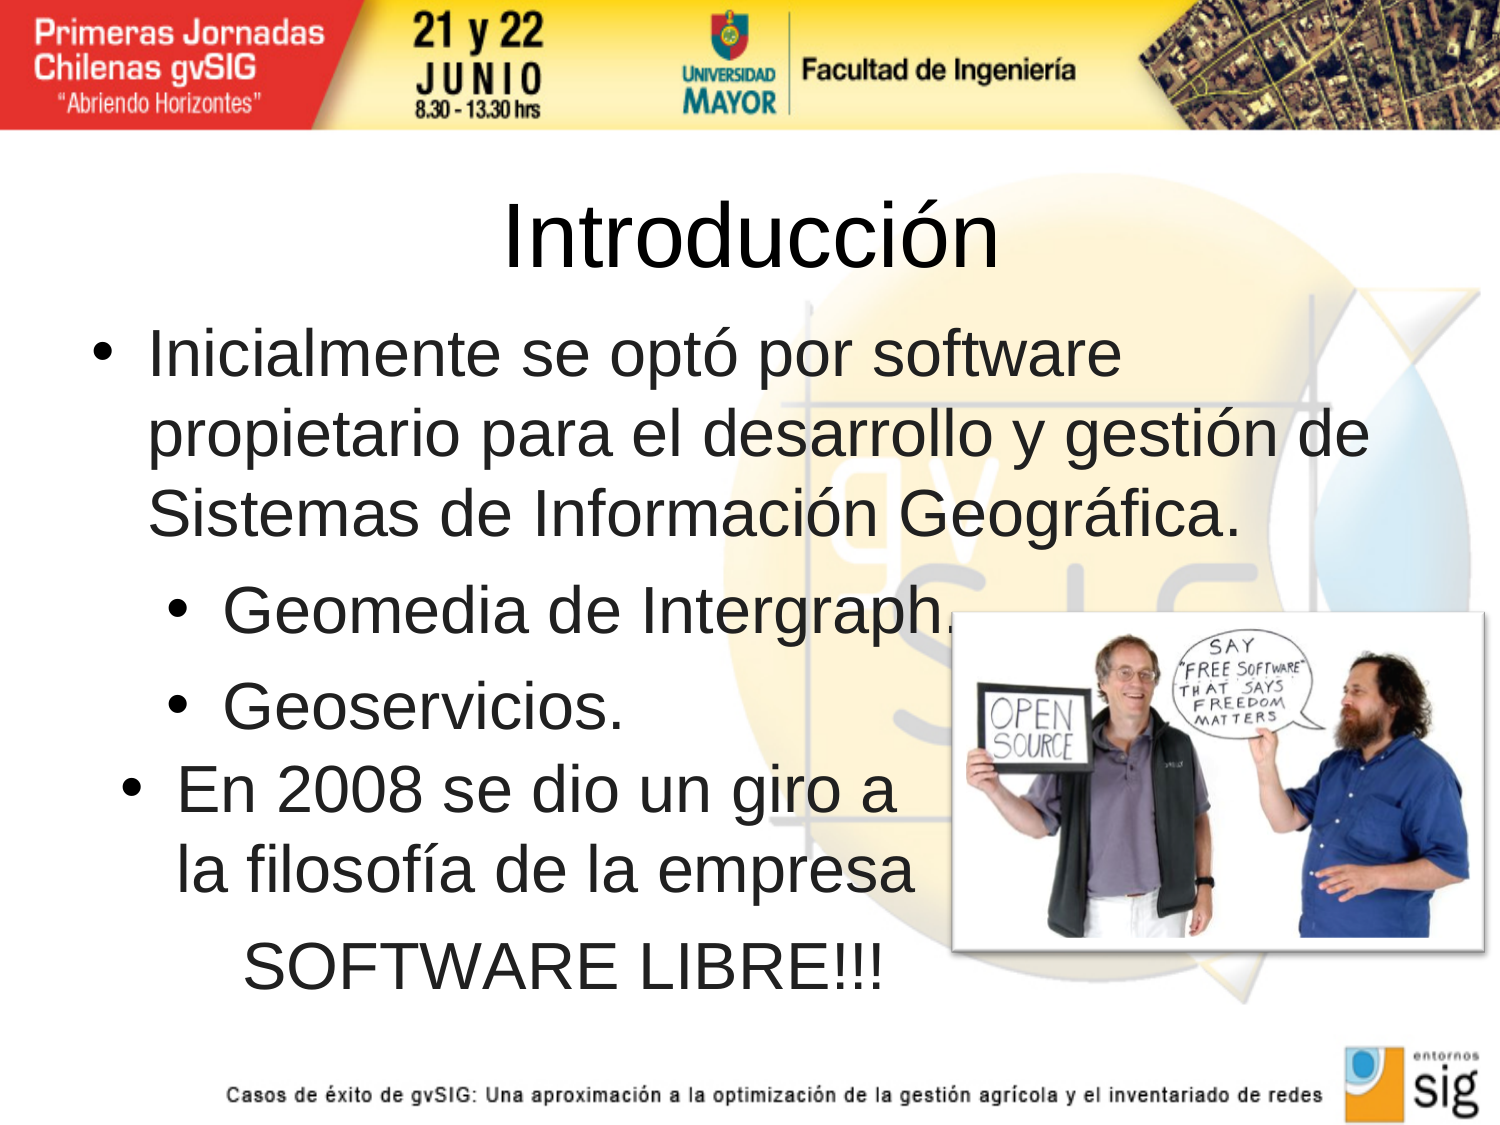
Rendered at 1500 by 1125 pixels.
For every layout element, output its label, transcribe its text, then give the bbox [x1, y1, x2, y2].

title Introducción [76, 137, 1427, 302]
list Inicialmente se optó por software propietario para el desarrollo y gestión de Sistemas de Información Geográfica. Geomedia de Intergraph. Geoservicios. [76, 302, 1427, 848]
text_box En 2008 se dio un giro a la filosofía de la empresa SOFTWARE LIBRE!!! [105, 738, 938, 1125]
picture [0, 0, 1500, 1125]
